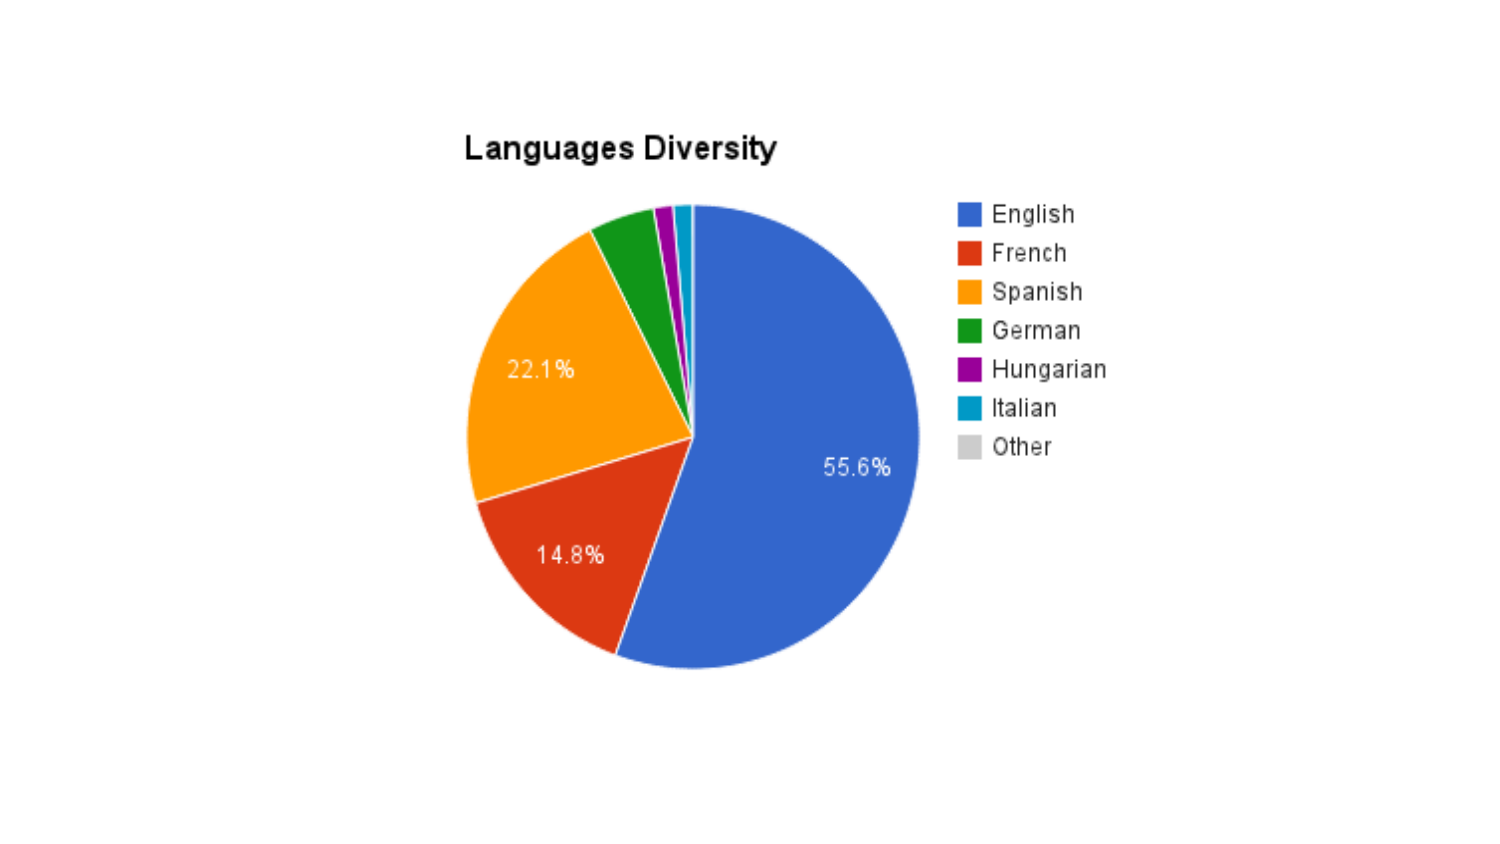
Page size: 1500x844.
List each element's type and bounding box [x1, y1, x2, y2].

picture [236, 58, 1430, 815]
